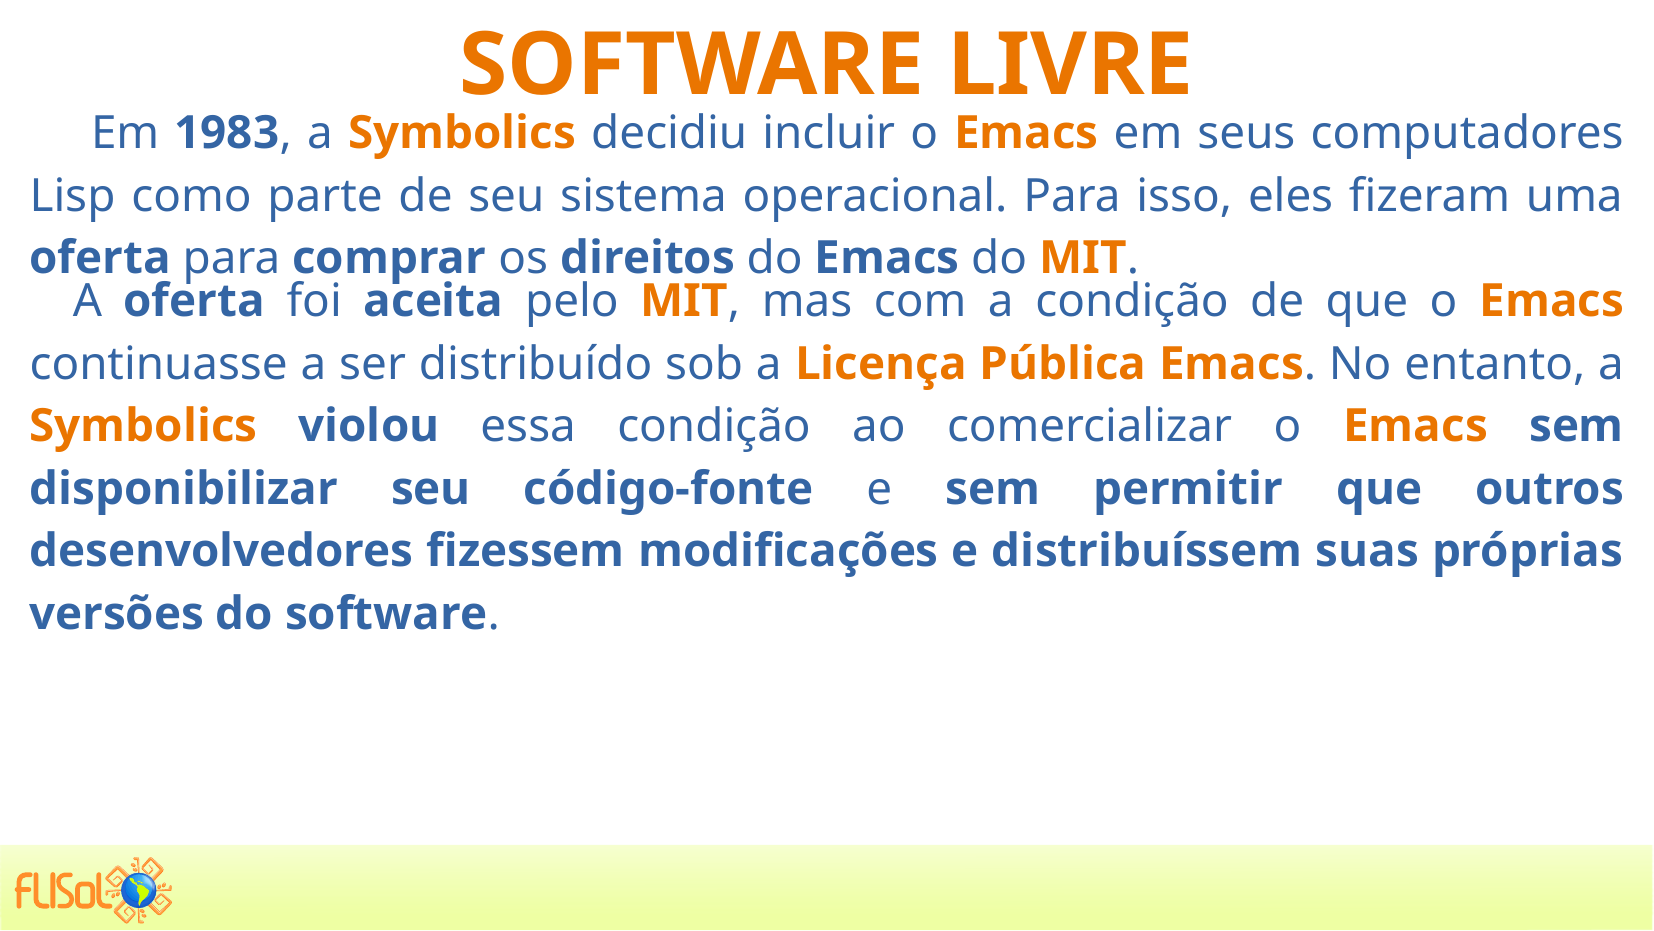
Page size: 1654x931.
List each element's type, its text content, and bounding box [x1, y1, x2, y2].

text_box A oferta foi aceita pelo MIT, mas com a condição de que o Emacs continuasse a ser distribuído sob a Licença Pública Emacs. No entanto, a Symbolics violou essa condição ao comercializar o Emacs sem disponibilizar seu código-fonte e sem permitir que outros desenvolvedores fizessem modificações e distribuíssem suas próprias versões do software. [29, 300, 1625, 610]
text_box [0, 844, 1654, 931]
text_box SOFTWARE LIVRE [29, 11, 1625, 110]
text_box Em 1983, a Symbolics decidiu incluir o Emacs em seus computadores Lisp como parte de seu sistema operacional. Para isso, eles fizeram uma oferta para comprar os direitos do Emacs do MIT. [29, 115, 1625, 271]
